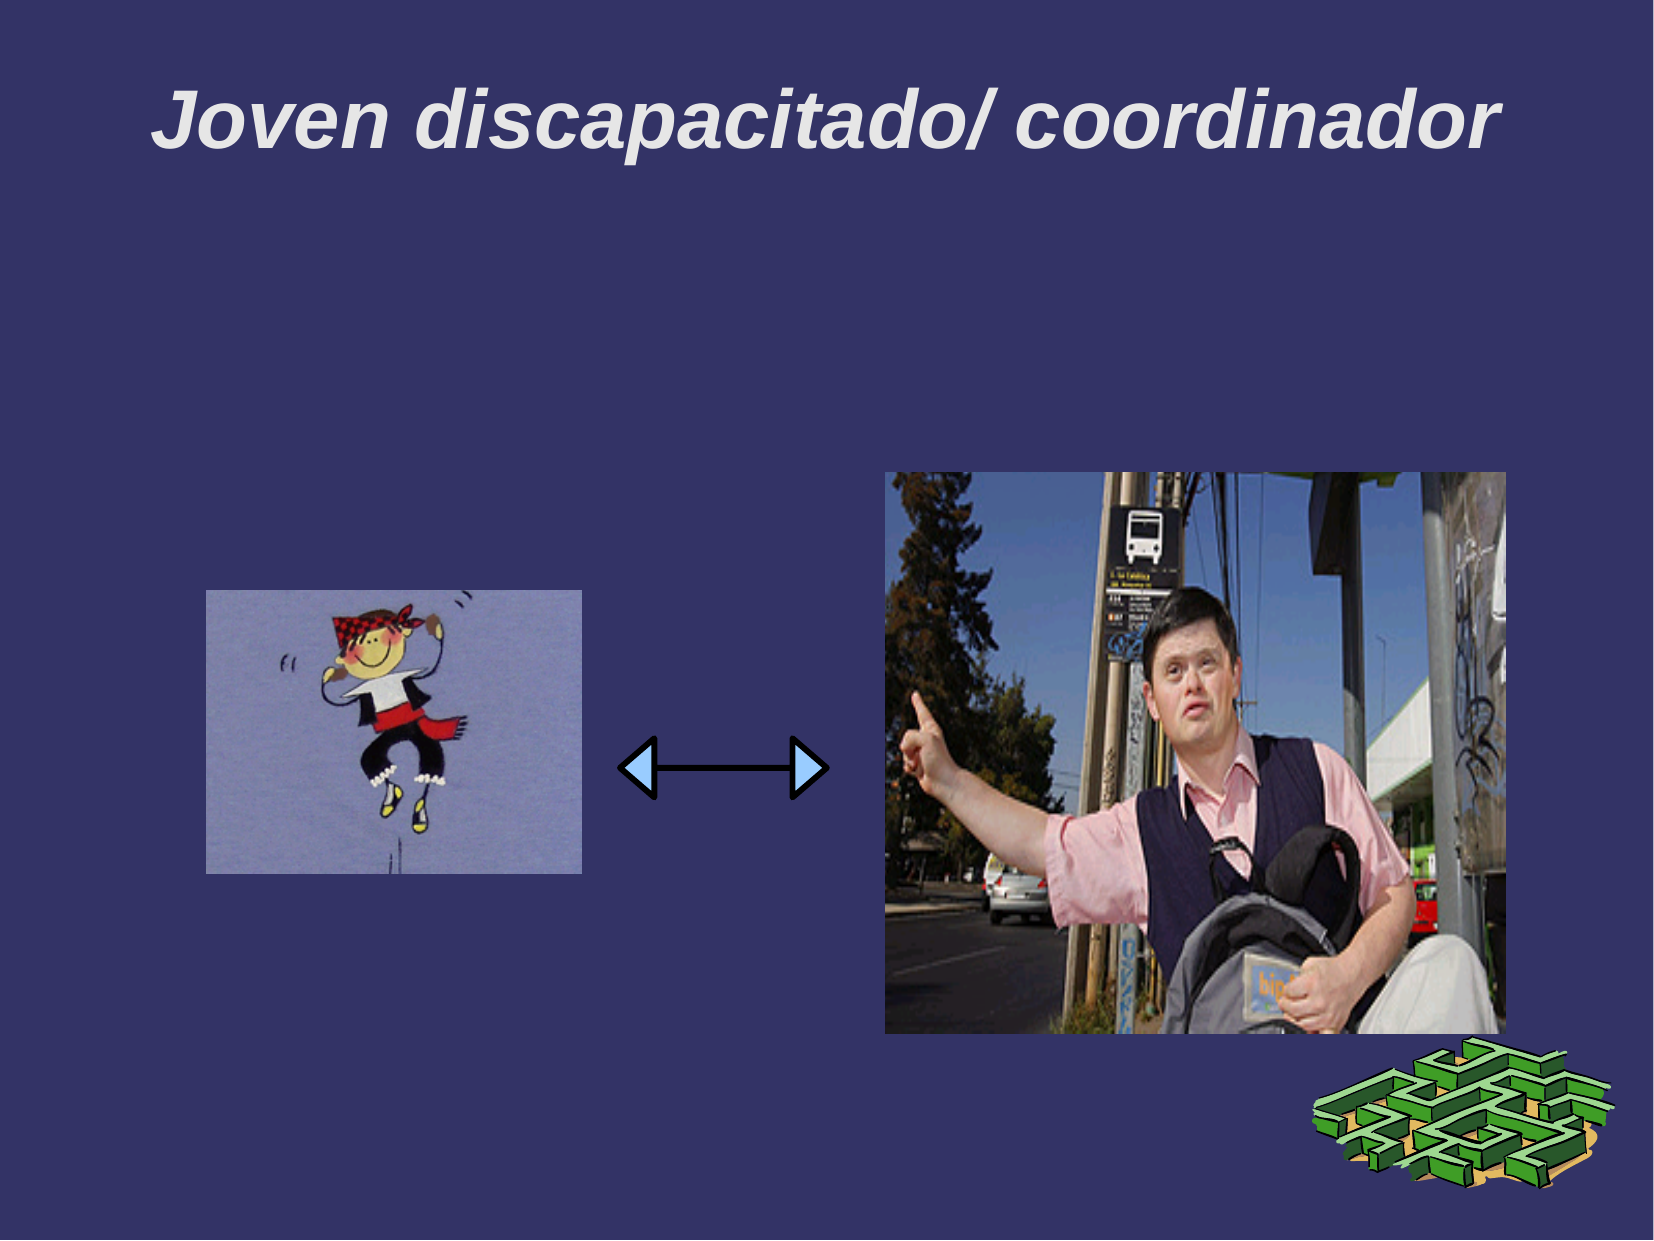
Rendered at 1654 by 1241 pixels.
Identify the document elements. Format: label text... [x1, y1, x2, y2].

text_box [620, 738, 827, 798]
title Joven discapacitado/ coordinador [121, 19, 1531, 224]
picture [206, 590, 582, 874]
chart [178, 364, 1566, 1143]
picture [885, 472, 1506, 1034]
